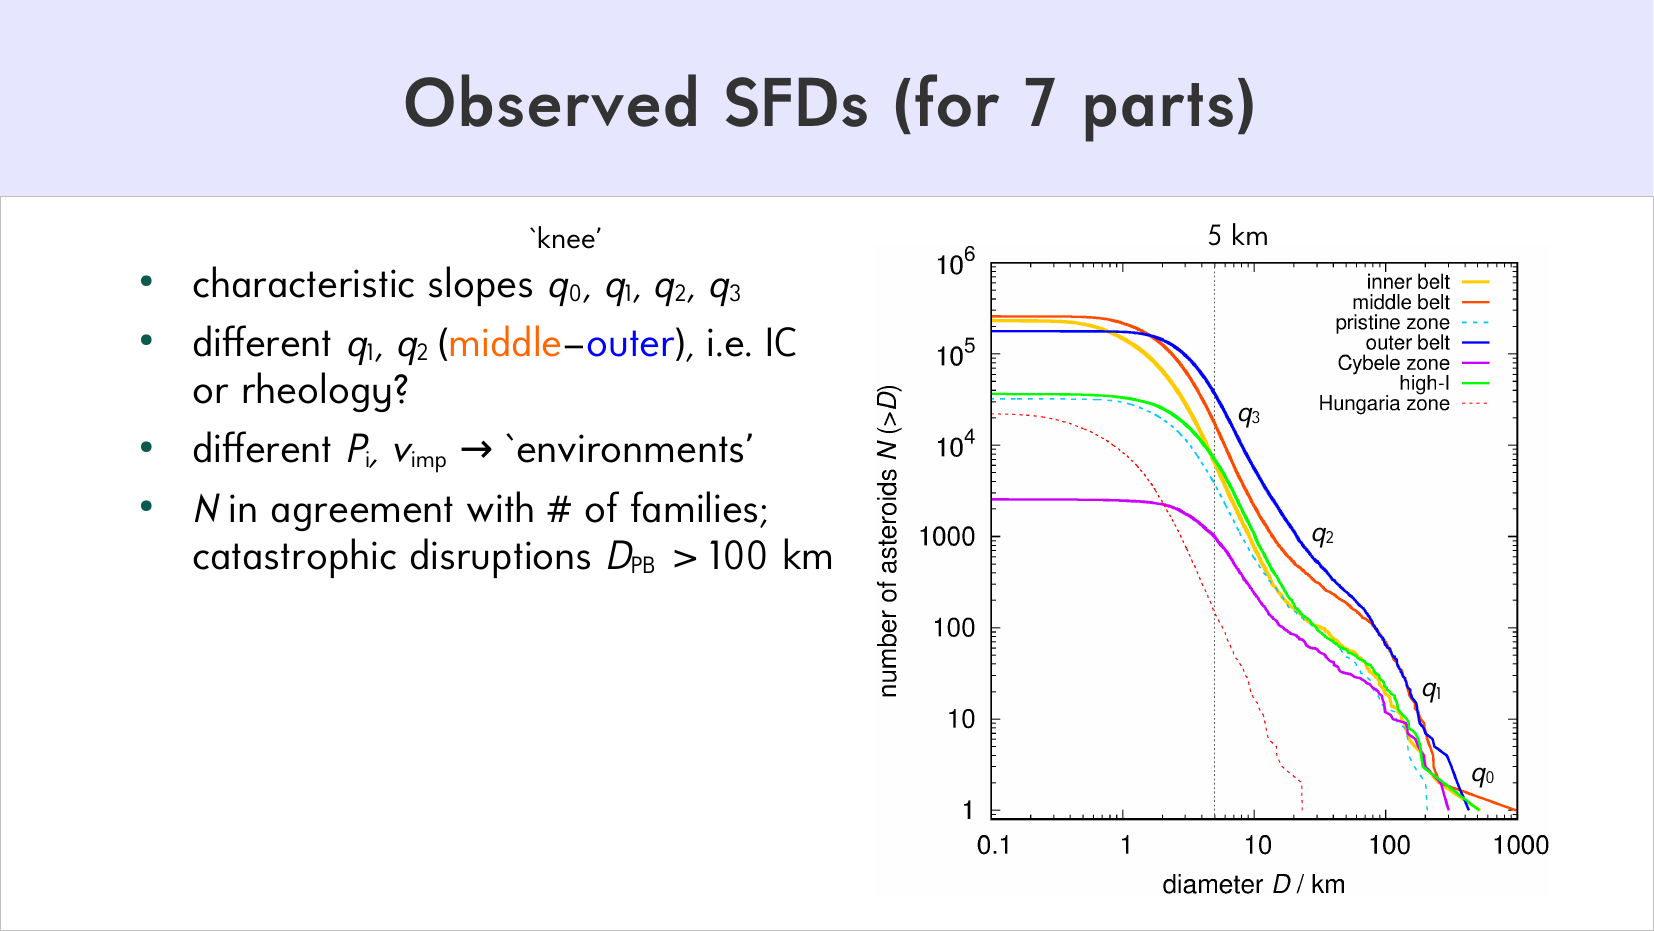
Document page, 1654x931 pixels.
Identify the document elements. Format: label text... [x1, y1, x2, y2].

list characteristic slopes q0, q1, q2, q3 different q1, q2 (middle‒outer), i.e. IC or rheology? different Pi, vimp → `environments’ N in agreement with # of families; catastrophic disruptions DPB > 100 km [121, 258, 856, 798]
text_box q1 [1405, 661, 1457, 711]
title Observed SFDs (for 7 parts) [124, 23, 1537, 179]
text_box q0 [1455, 746, 1511, 796]
text_box q3 [1221, 386, 1276, 436]
text_box `knee’ [514, 213, 617, 263]
picture [874, 244, 1550, 897]
text_box 5 km [1192, 210, 1284, 260]
text_box q2 [1295, 506, 1350, 556]
